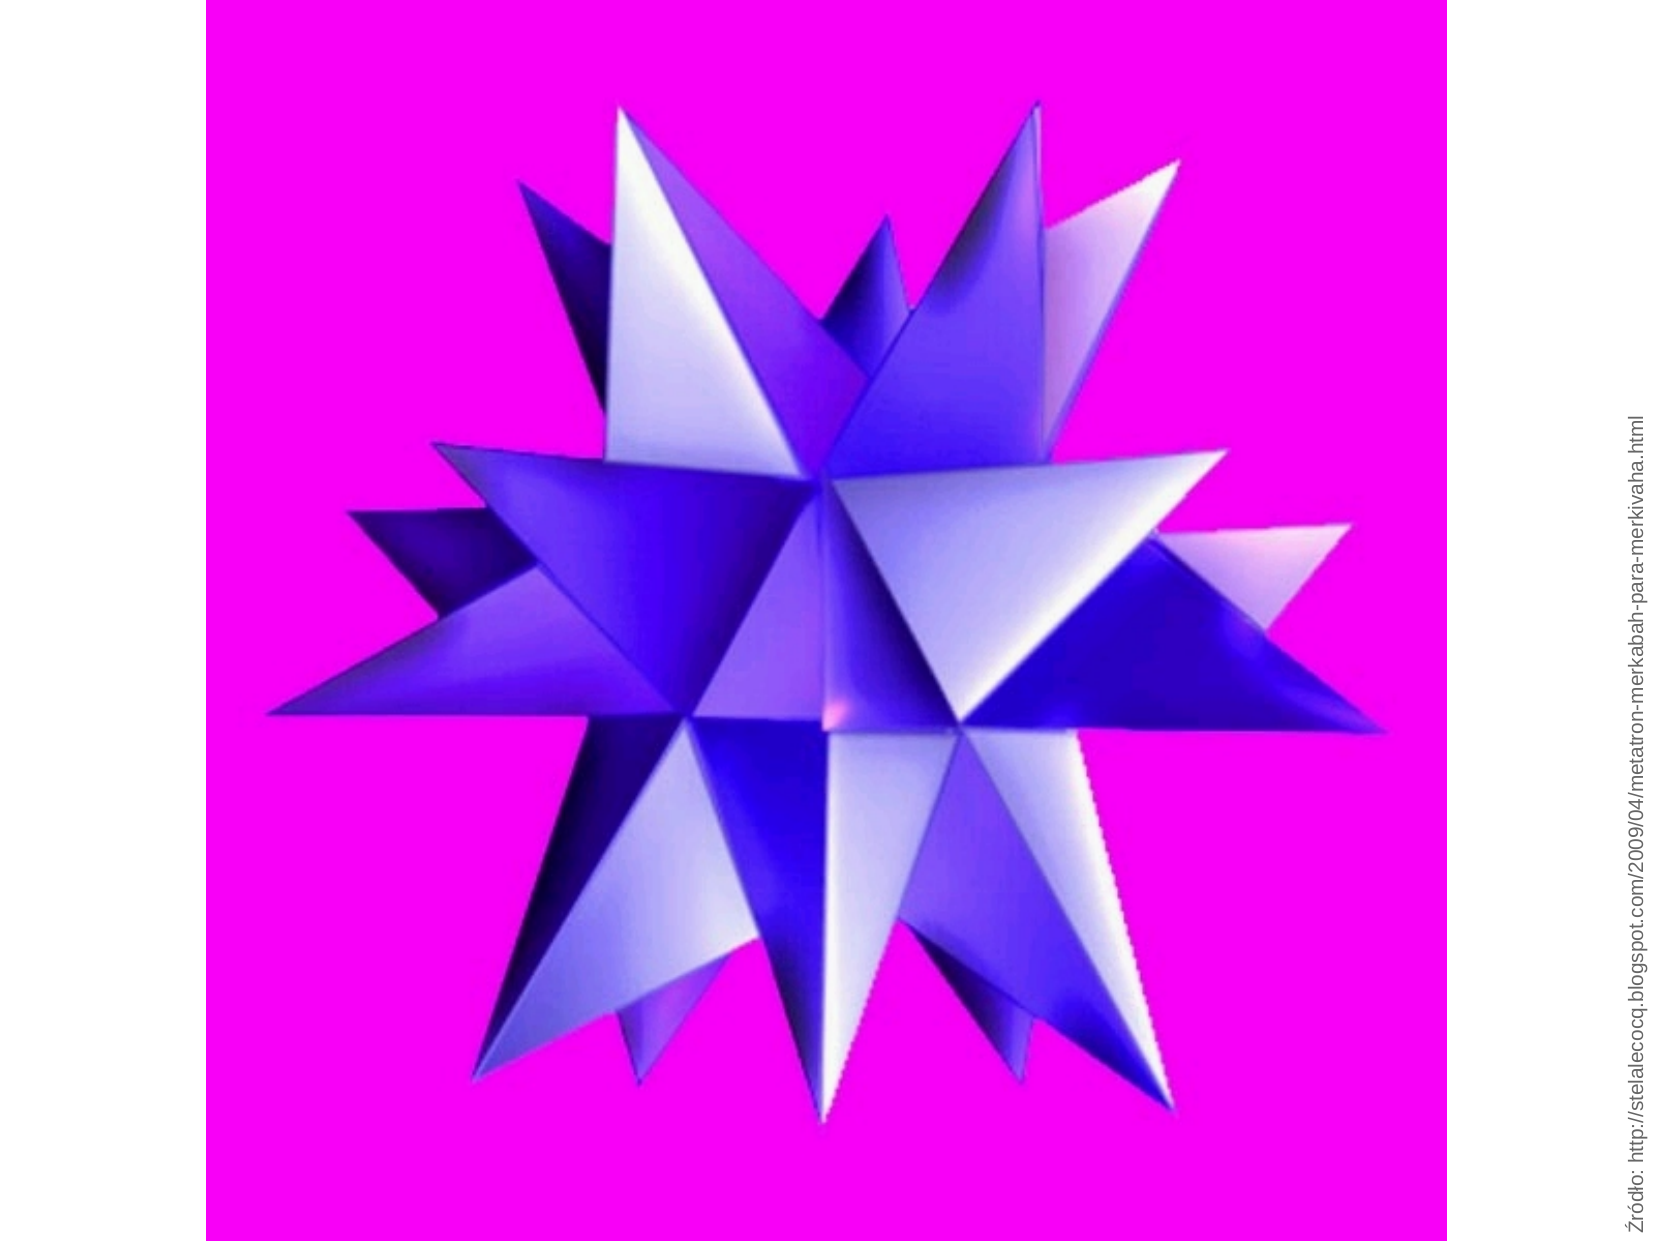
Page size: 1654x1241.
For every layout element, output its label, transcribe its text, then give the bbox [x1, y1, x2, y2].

picture [206, 0, 1447, 1241]
text_box Źródło: http://stelalecocq.blogspot.com/2009/04/metatron-merkabah-para-merkivaha.html [1618, 409, 1654, 1240]
